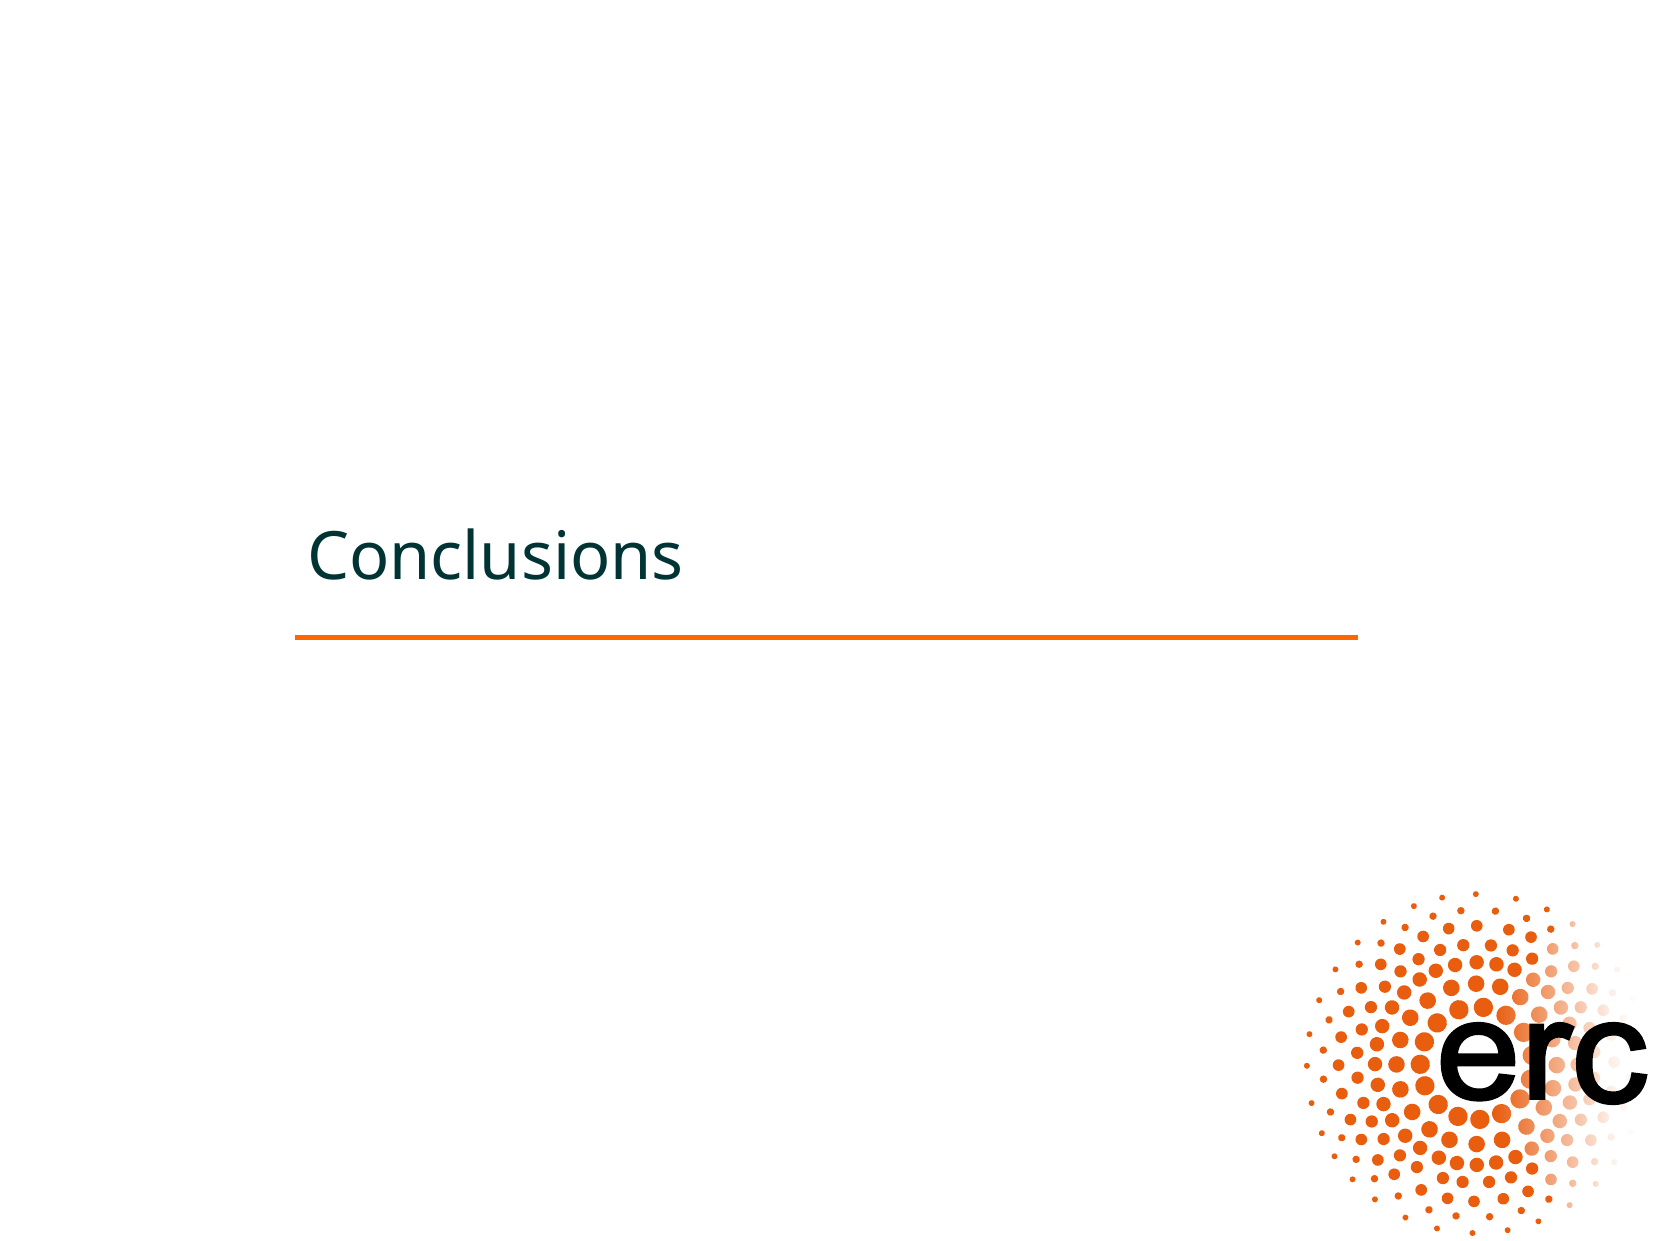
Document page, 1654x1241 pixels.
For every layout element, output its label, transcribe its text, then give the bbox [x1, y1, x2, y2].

title Conclusions [307, 391, 1347, 599]
